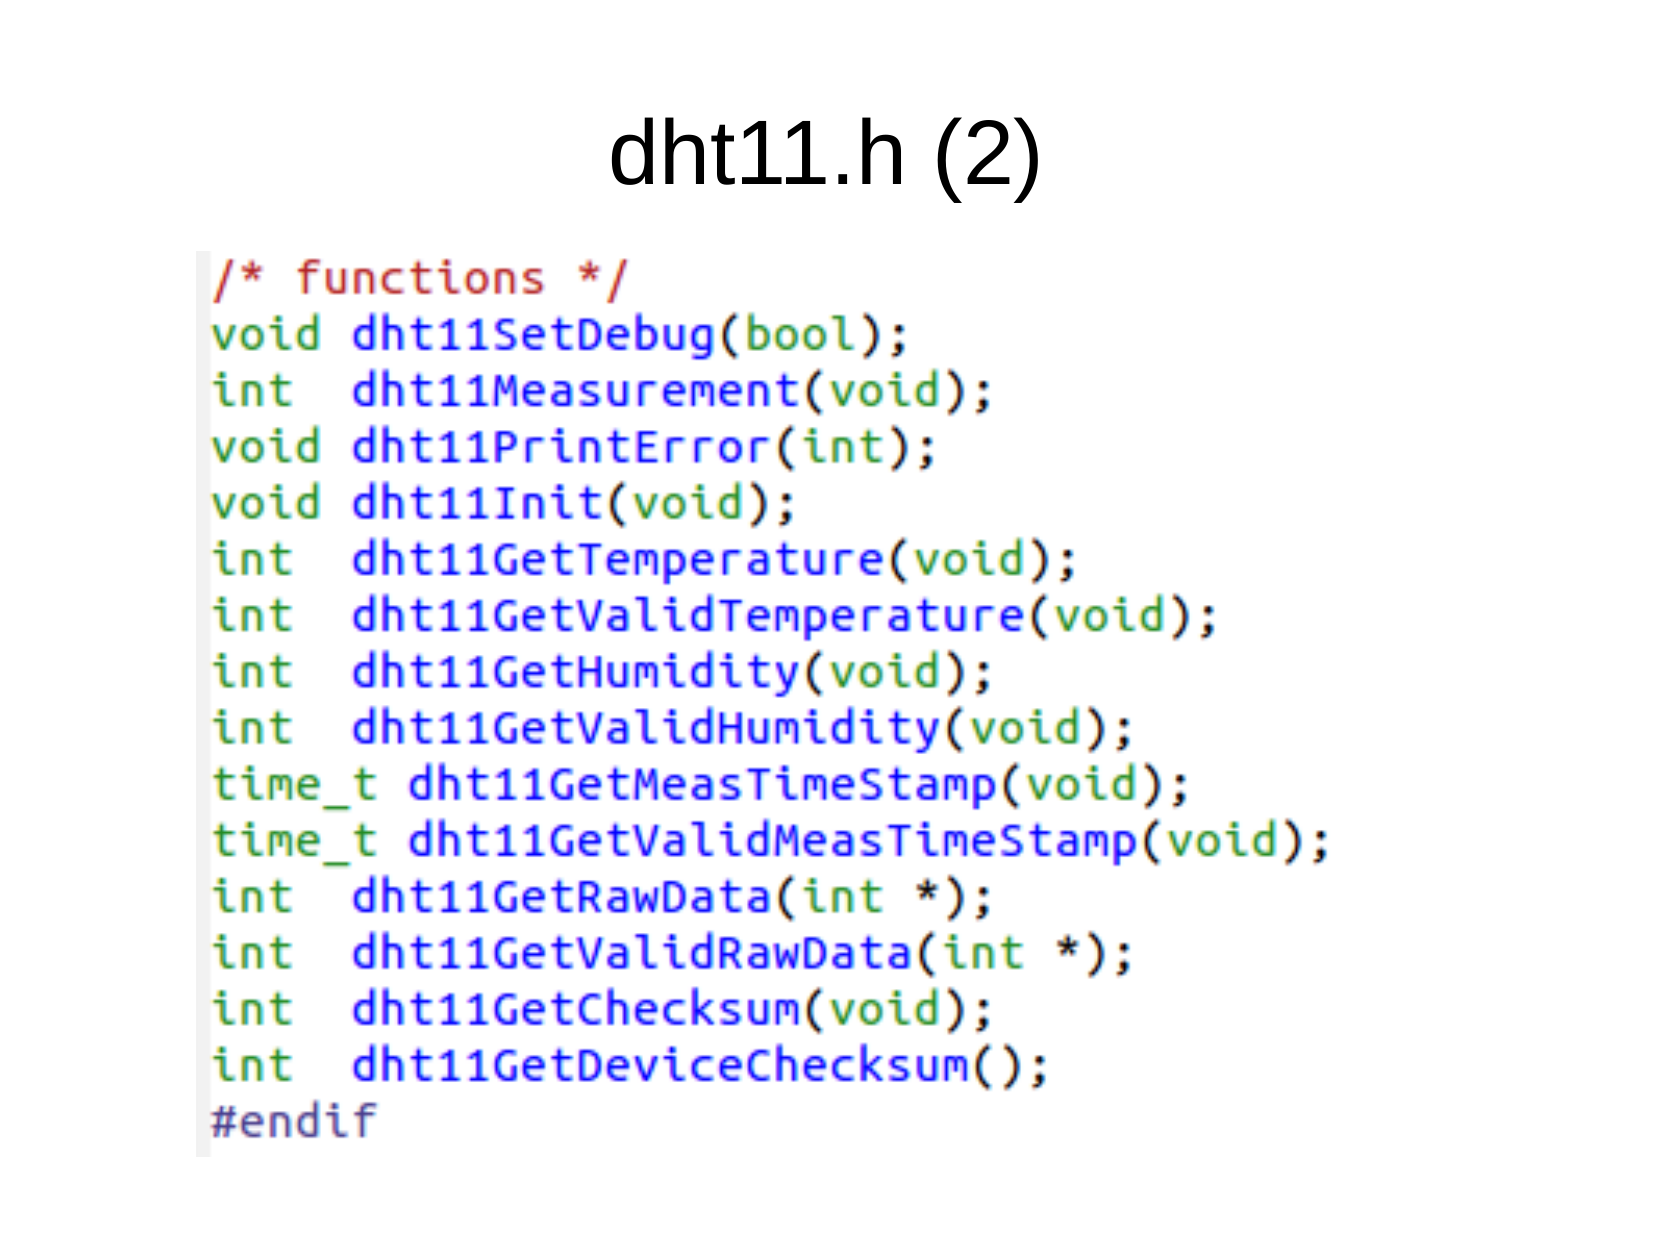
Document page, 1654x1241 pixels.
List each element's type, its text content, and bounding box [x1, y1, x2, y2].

picture [196, 251, 1396, 1157]
title dht11.h (2) [82, 49, 1571, 257]
